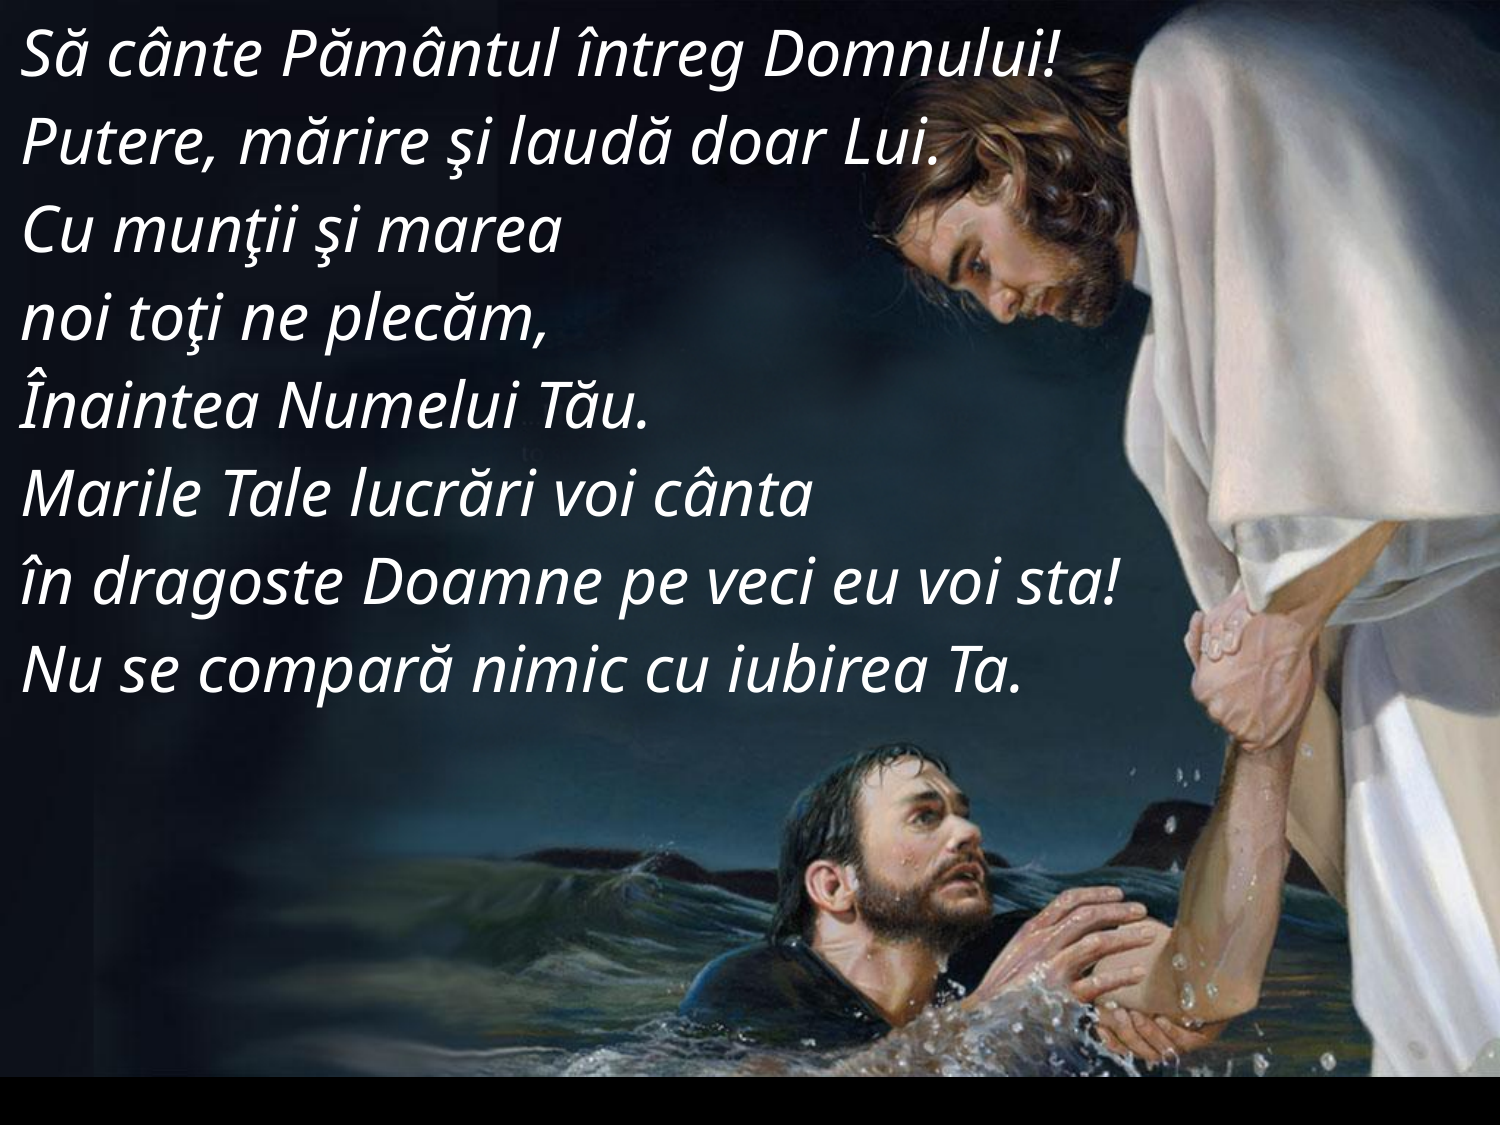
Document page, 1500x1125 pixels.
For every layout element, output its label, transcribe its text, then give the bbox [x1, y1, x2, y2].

text_box Să cânte Pământul întreg Domnului! Putere, mărire şi laudă doar Lui. Cu munţii şi marea noi toţi ne plecăm, Înaintea Numelui Tău. Marile Tale lucrări voi cânta în dragoste Doamne pe veci eu voi sta! Nu se compară nimic cu iubirea Ta. [6, 0, 1500, 638]
picture [0, 0, 1500, 1077]
